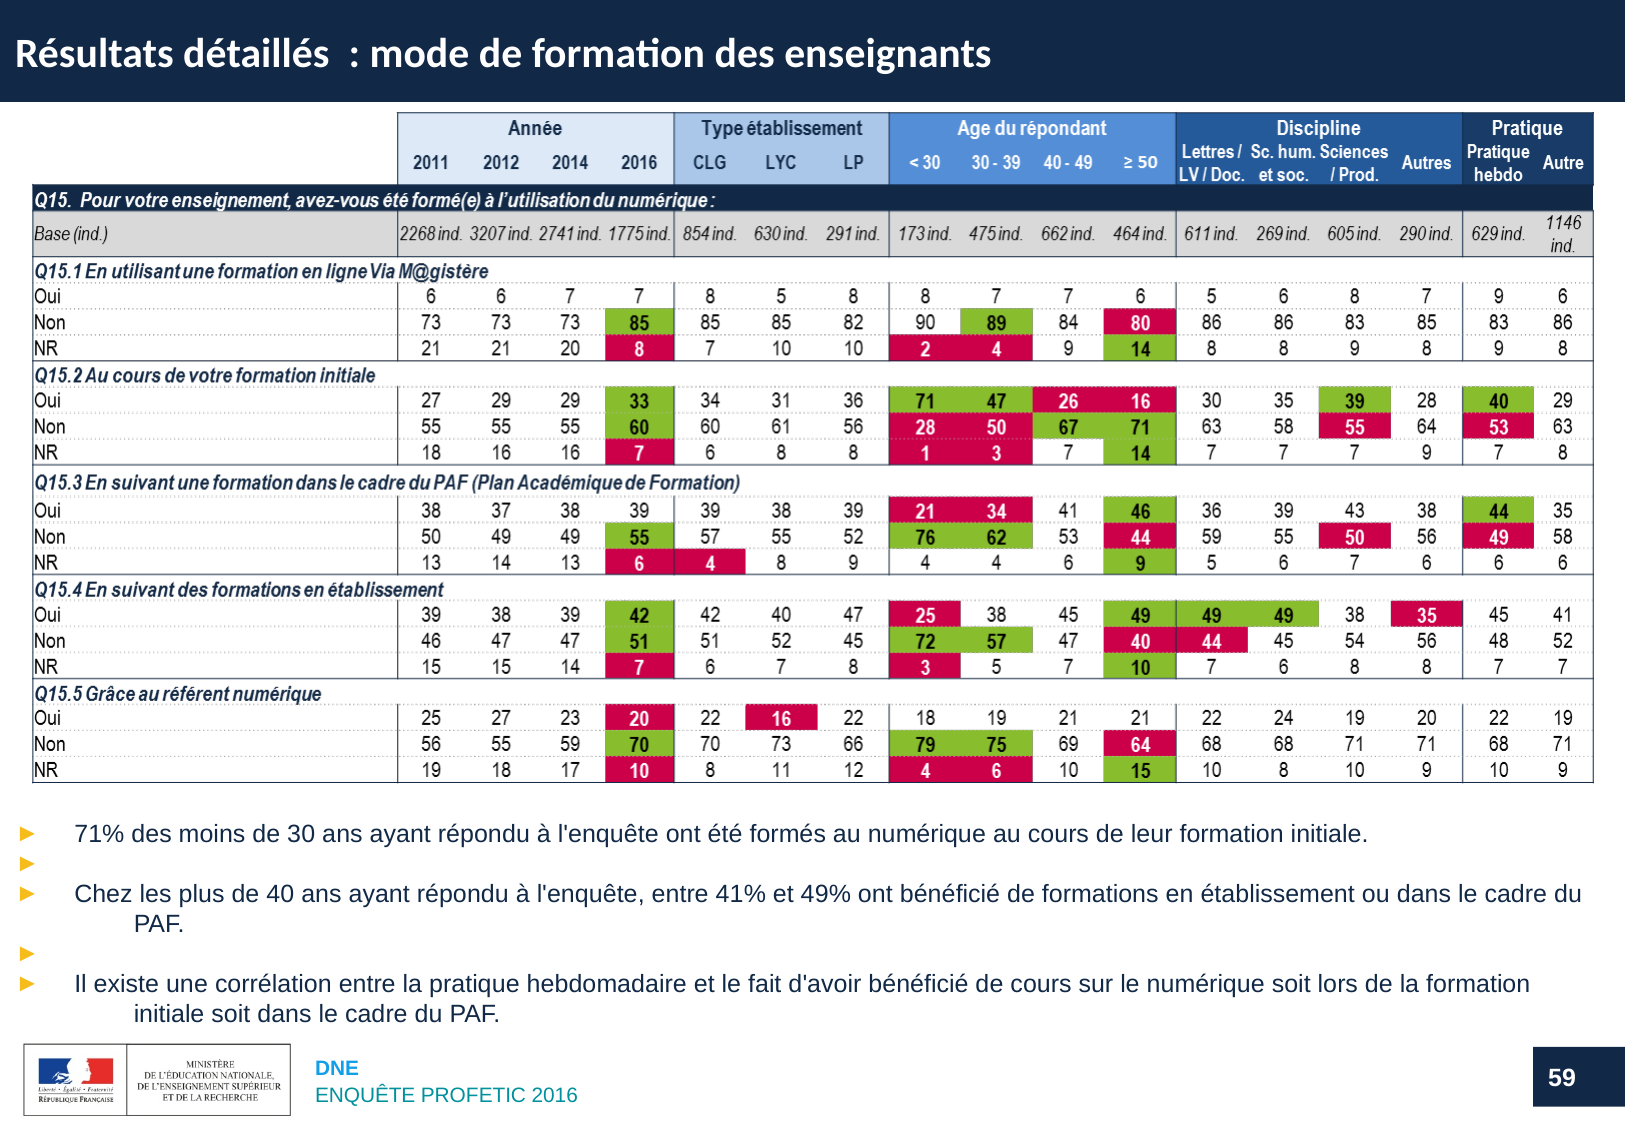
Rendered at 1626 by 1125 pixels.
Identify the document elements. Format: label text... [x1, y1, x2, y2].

title Résultats détaillés : mode de formation des enseignants [0, 0, 1625, 102]
picture [32, 108, 1594, 796]
text_box 71% des moins de 30 ans ayant répondu à l'enquête ont été formés au numérique au cours de leur formation initiale. Chez les plus de 40 ans ayant répondu à l'enquête, entre 41% et 49% ont bénéficié de formations en établissement ou dans le cadre du PAF. Il existe une corrélation entre la pratique hebdomadaire et le fait d'avoir bénéficié de cours sur le numérique soit lors de la formation initiale soit dans le cadre du PAF. [0, 810, 1625, 1038]
text_box 59 [1533, 1046, 1625, 1107]
